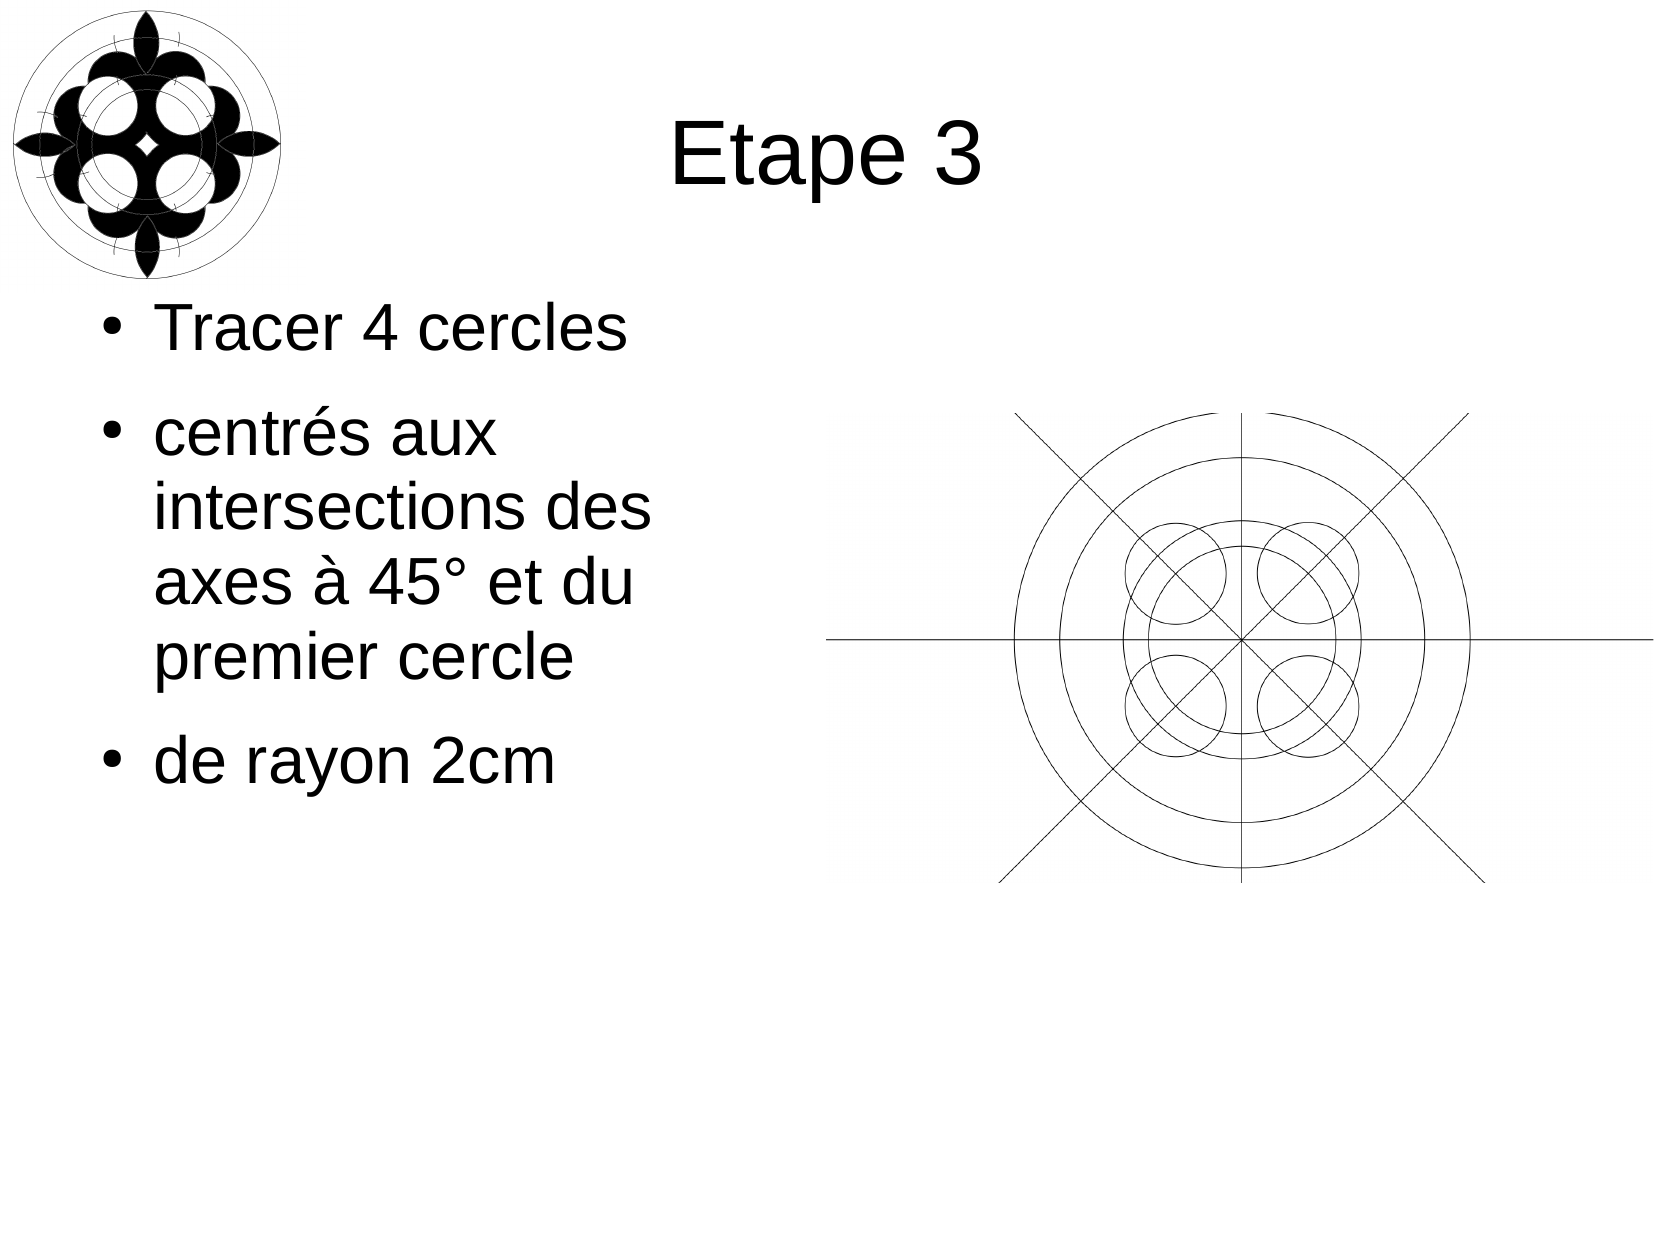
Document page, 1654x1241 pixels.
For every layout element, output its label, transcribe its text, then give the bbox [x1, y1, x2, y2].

picture [0, 0, 306, 293]
picture [826, 413, 1654, 883]
list Tracer 4 cercles centrés aux intersections des axes à 45° et du premier cercle de rayon 2cm [82, 290, 809, 1094]
title Etape 3 [306, 56, 1571, 250]
